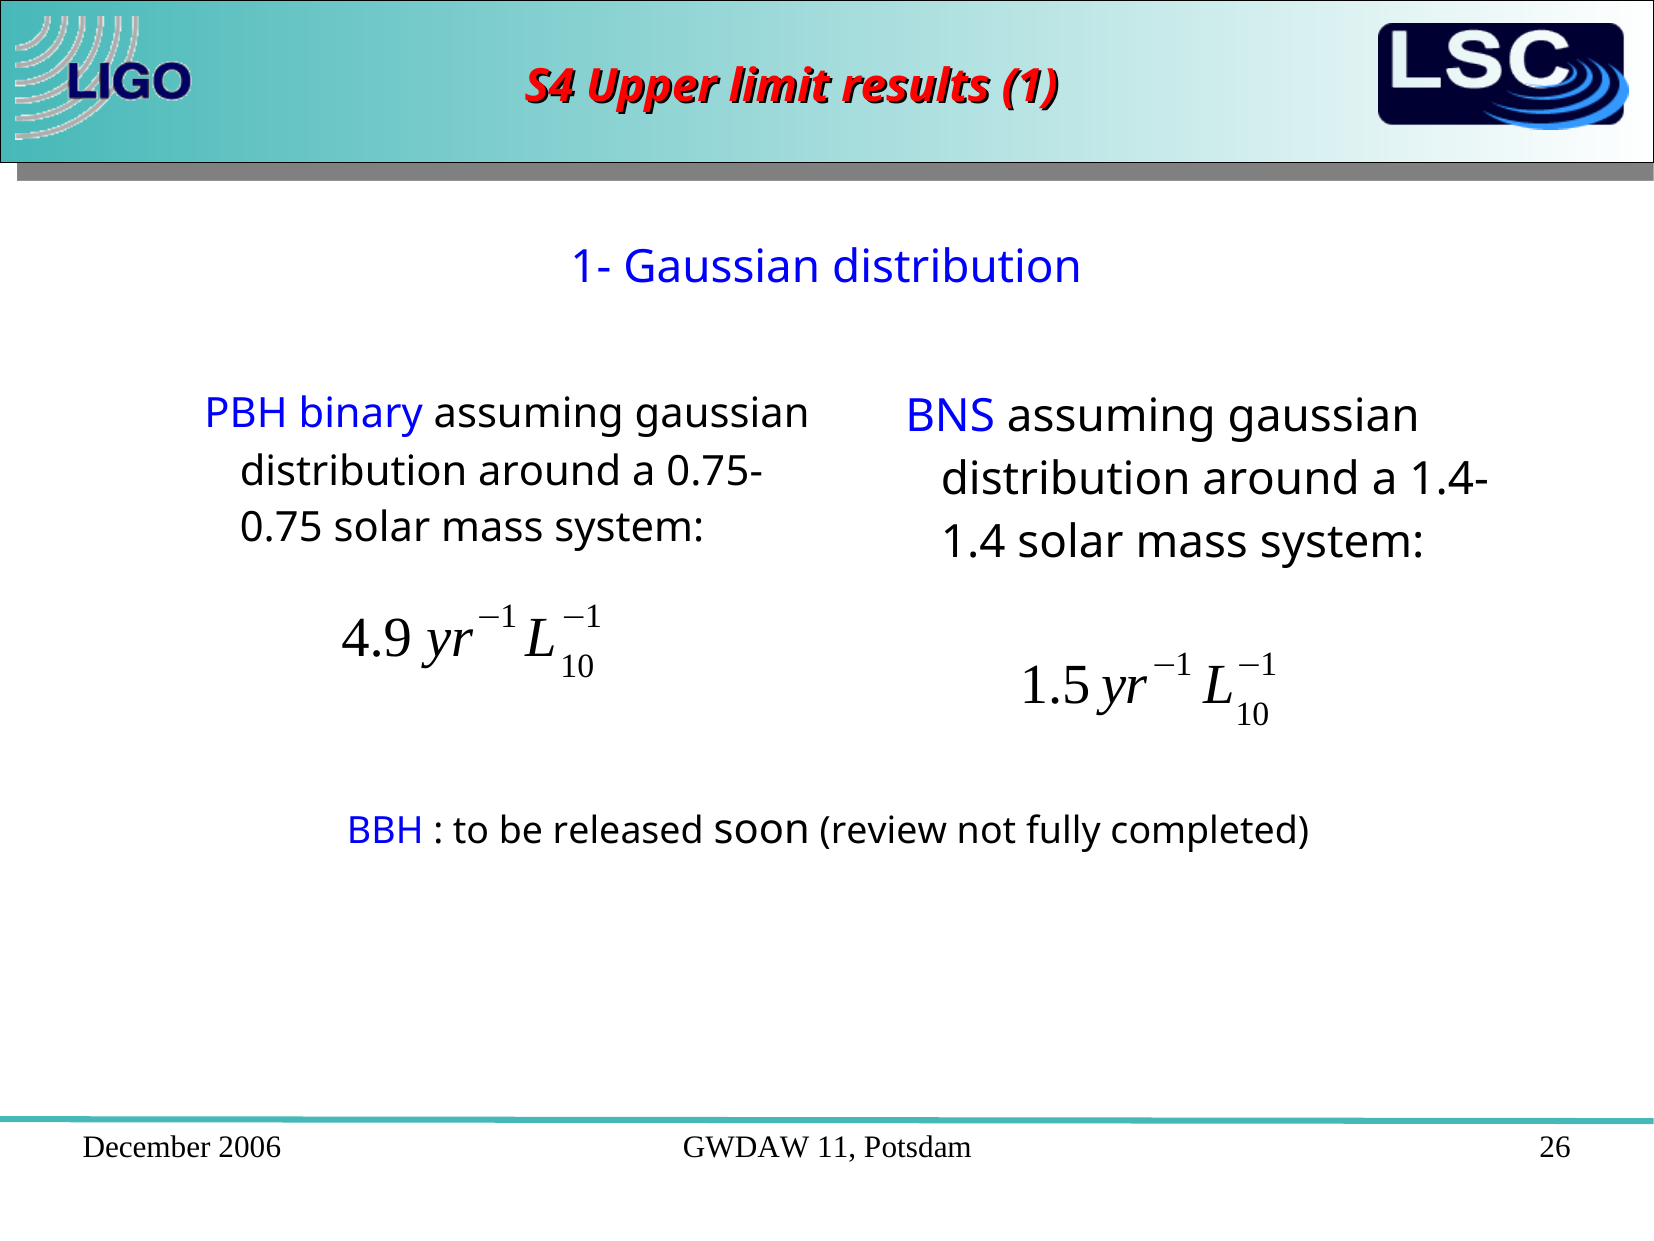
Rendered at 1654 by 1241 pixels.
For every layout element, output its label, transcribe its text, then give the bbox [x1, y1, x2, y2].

picture [15, 16, 192, 140]
chart [326, 588, 616, 688]
chart [1005, 657, 1292, 735]
text_box BNS assuming gaussian distribution around a 1.4-1.4 solar mass system: [855, 375, 1559, 657]
picture [1378, 23, 1629, 130]
text_box BBH : to be released soon (review not fully completed) [332, 790, 1358, 857]
text_box S4 Upper limit results (1) [509, 45, 1485, 117]
text_box PBH binary assuming gaussian distribution around a 0.75-0.75 solar mass system: [154, 313, 855, 918]
text_box 1- Gaussian distribution [177, 225, 1452, 331]
